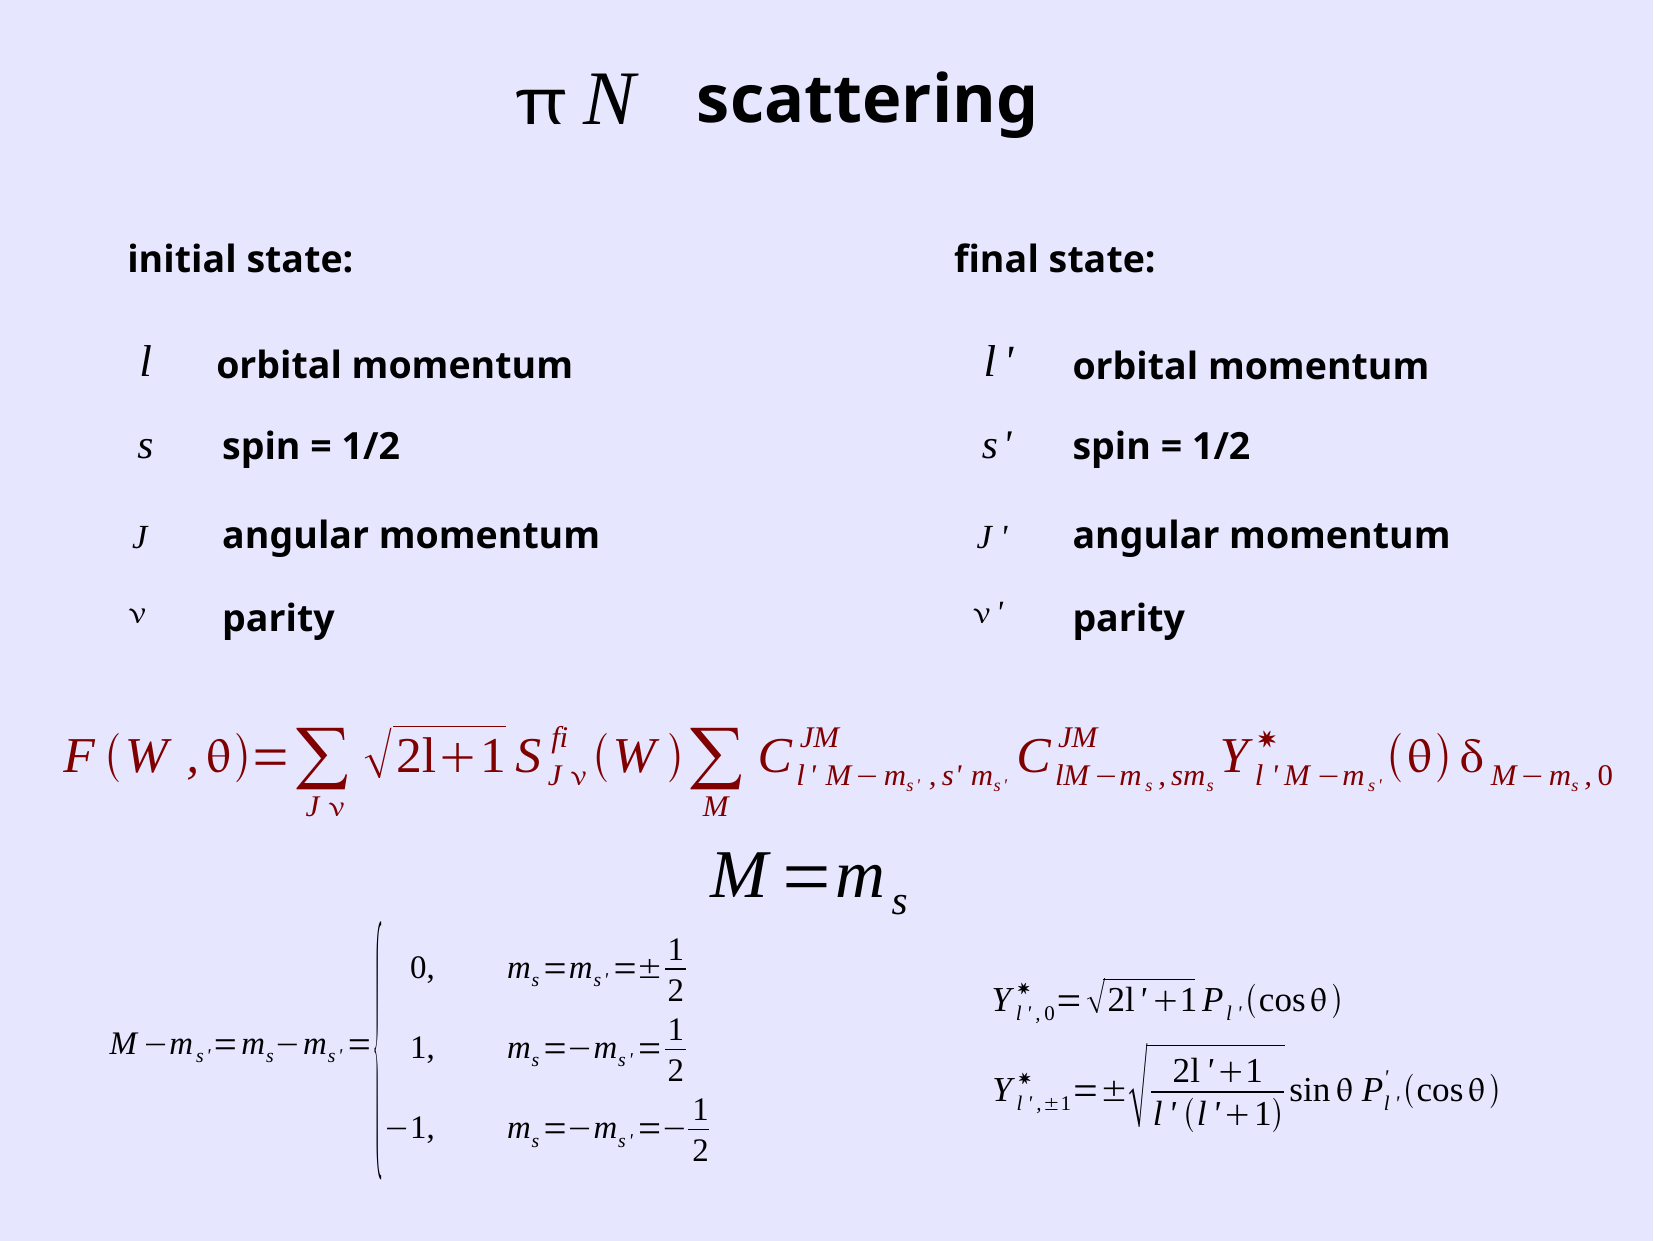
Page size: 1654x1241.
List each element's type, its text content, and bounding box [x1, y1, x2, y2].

chart [965, 519, 1017, 557]
chart [968, 422, 1021, 468]
text_box scattering [594, 43, 1066, 157]
text_box final state: [939, 225, 1577, 289]
text_box initial state: [112, 225, 751, 289]
chart [127, 337, 163, 388]
chart [983, 1042, 1509, 1134]
chart [47, 722, 1624, 825]
text_box parity [207, 583, 583, 648]
chart [124, 422, 162, 468]
text_box angular momentum [207, 501, 676, 566]
text_box spin = 1/2 [207, 412, 583, 477]
text_box angular momentum [1057, 501, 1501, 566]
text_box spin = 1/2 [1057, 412, 1433, 477]
chart [964, 595, 1011, 632]
chart [496, 57, 594, 143]
text_box orbital momentum [201, 331, 727, 396]
chart [972, 337, 1025, 388]
chart [121, 519, 156, 557]
text_box parity [1057, 583, 1433, 648]
chart [119, 595, 156, 632]
chart [99, 837, 923, 1181]
chart [982, 976, 1351, 1024]
text_box orbital momentum [1057, 331, 1583, 396]
